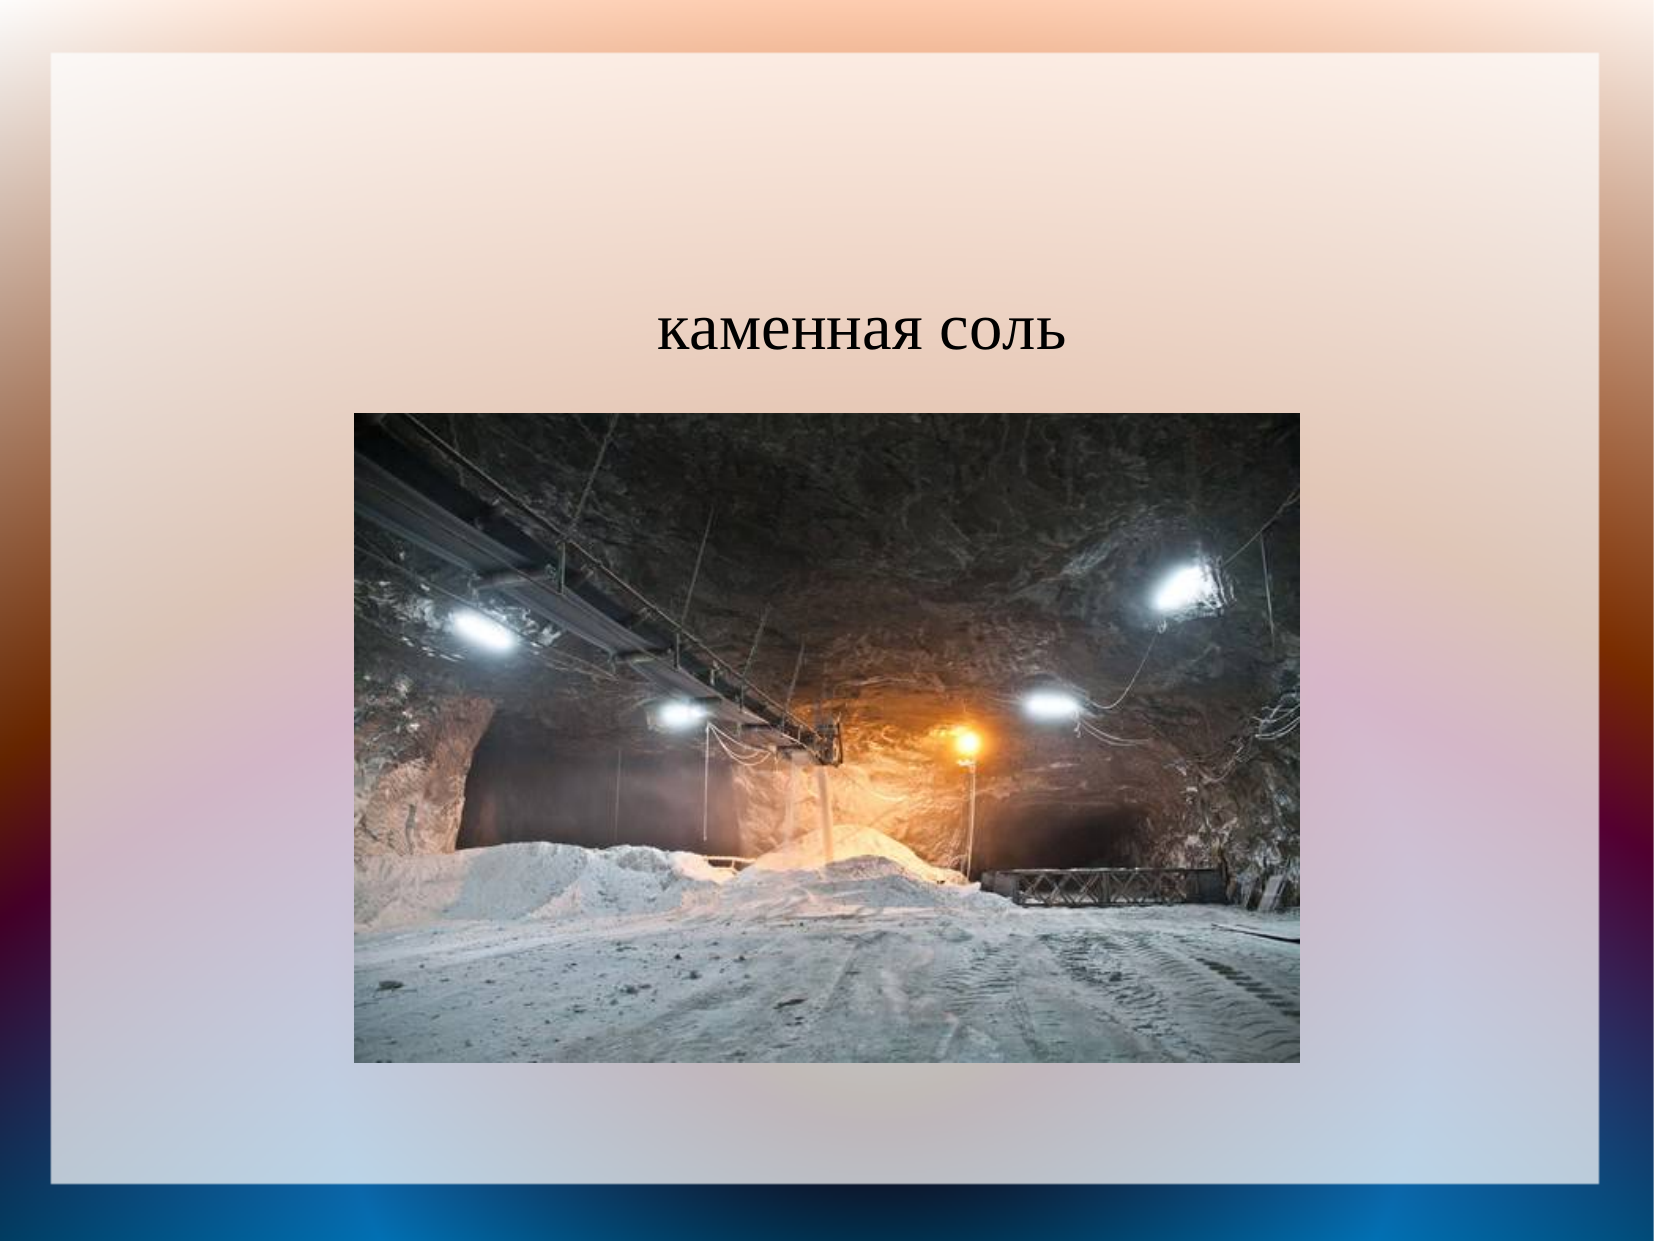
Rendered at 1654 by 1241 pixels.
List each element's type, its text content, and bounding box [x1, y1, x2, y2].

list каменная соль [82, 290, 1571, 1109]
picture [0, 0, 1654, 1241]
